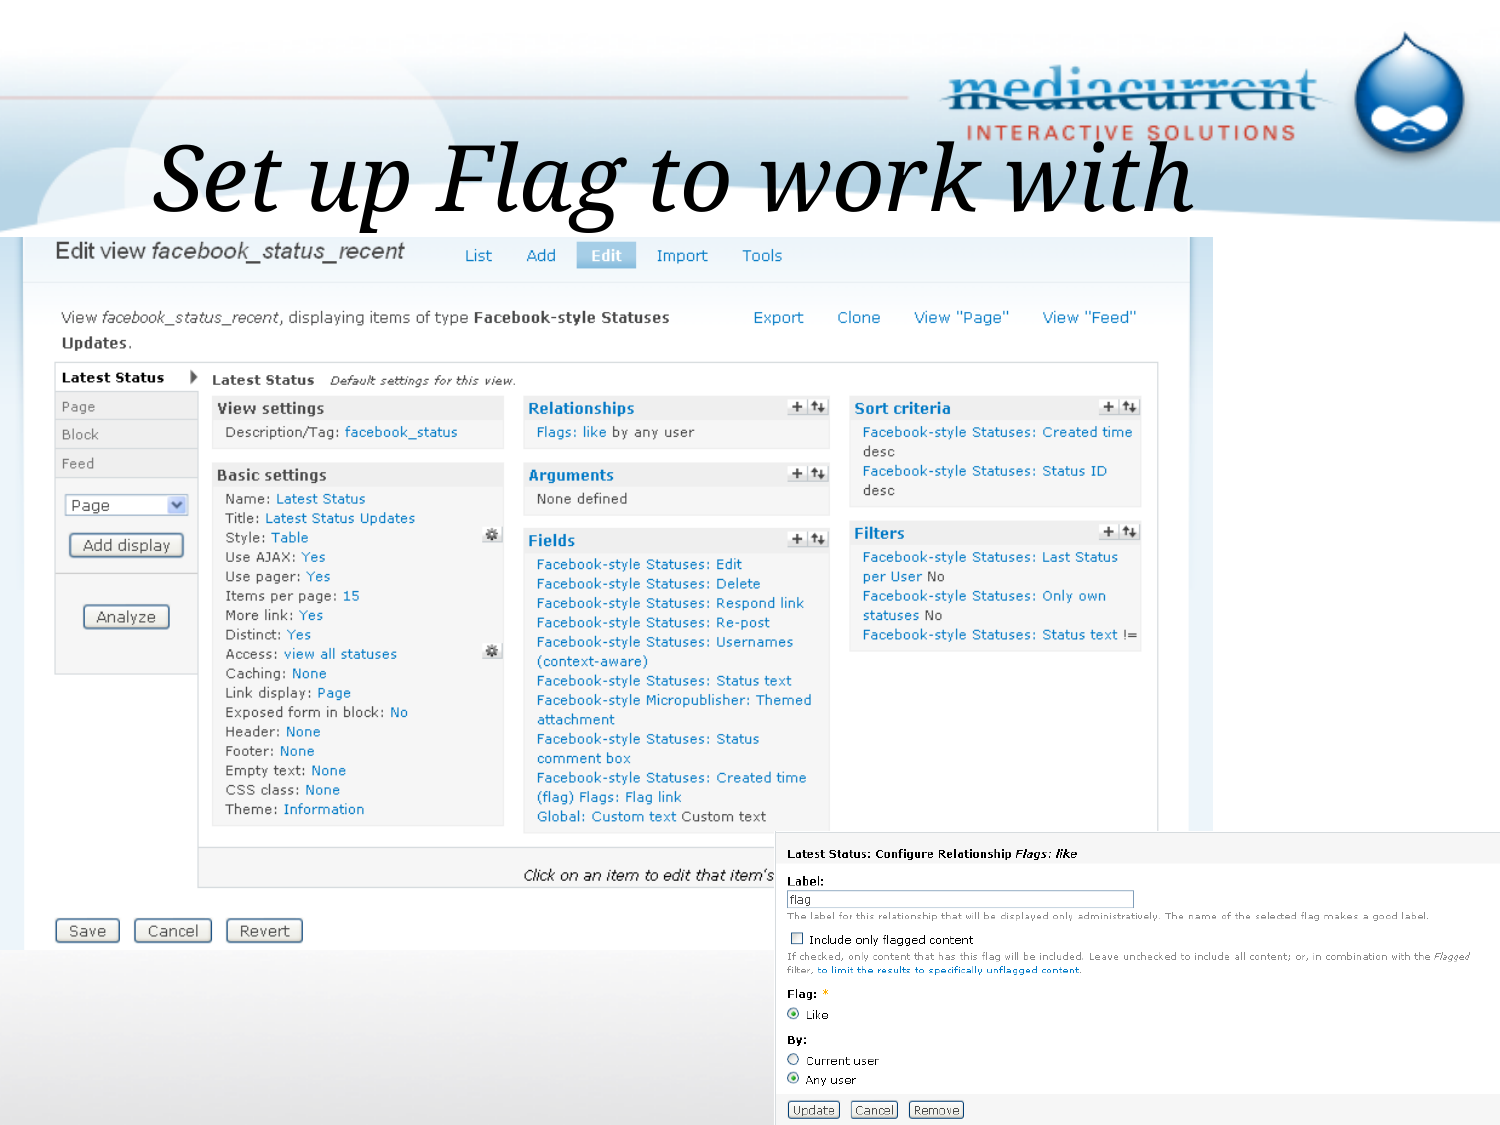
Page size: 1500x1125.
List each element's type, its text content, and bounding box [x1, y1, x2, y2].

picture [0, 237, 1500, 1125]
text_box Set up Flag to work with Views [0, 112, 1350, 238]
